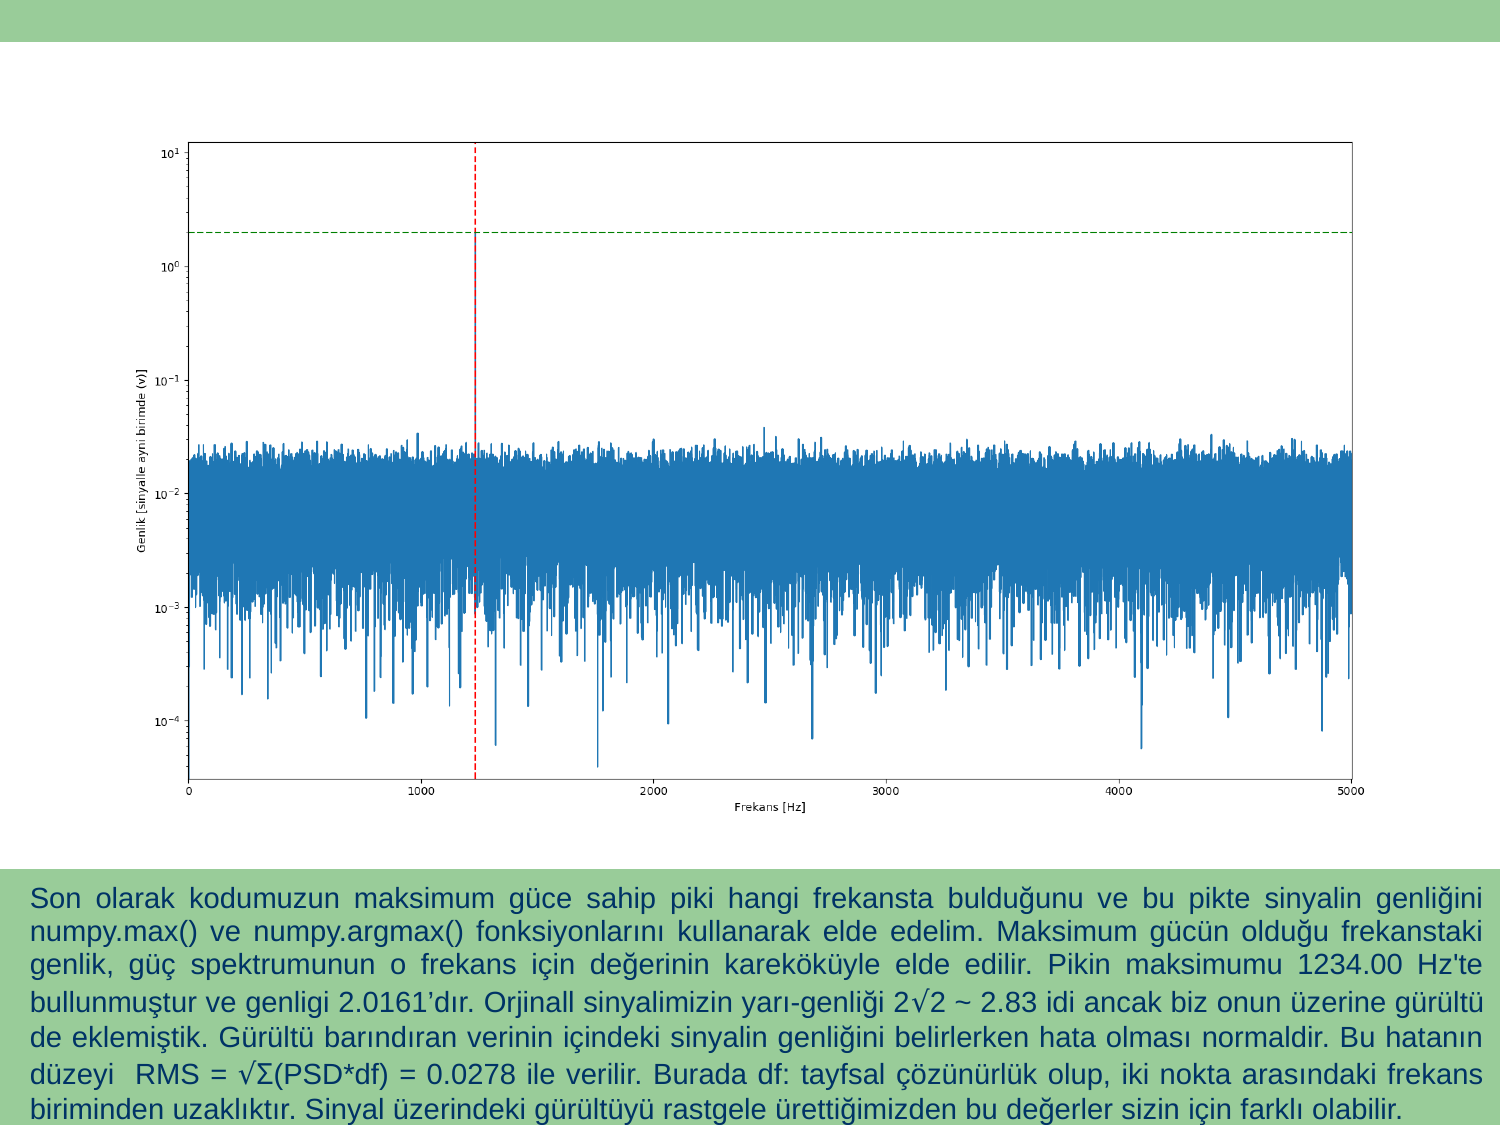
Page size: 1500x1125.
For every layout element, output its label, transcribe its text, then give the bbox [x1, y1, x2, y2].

text_box Son olarak kodumuzun maksimum güce sahip piki hangi frekansta bulduğunu ve bu pikte sinyalin genliğini numpy.max() ve numpy.argmax() fonksiyonlarını kullanarak elde edelim. Maksimum gücün olduğu frekanstaki genlik, güç spektrumunun o frekans için değerinin kareköküyle elde edilir. Pikin maksimumu 1234.00 Hz'te bullunmuştur ve genligi 2.0161’dır. Orjinall sinyalimizin yarı-genliği 2√2 ~ 2.83 idi ancak biz onun üzerine gürültü de eklemiştik. Gürültü barındıran verinin içindeki sinyalin genliğini belirlerken hata olması normaldir. Bu hatanın düzeyi RMS = √Σ(PSD*df) = 0.0278 ile verilir. Burada df: tayfsal çözünürlük olup, iki nokta arasındaki frekans biriminden uzaklıktır. Sinyal üzerindeki gürültüyü rastgele ürettiğimizden bu değerler sizin için farklı olabilir. [15, 875, 1500, 1121]
picture [0, 42, 1500, 869]
